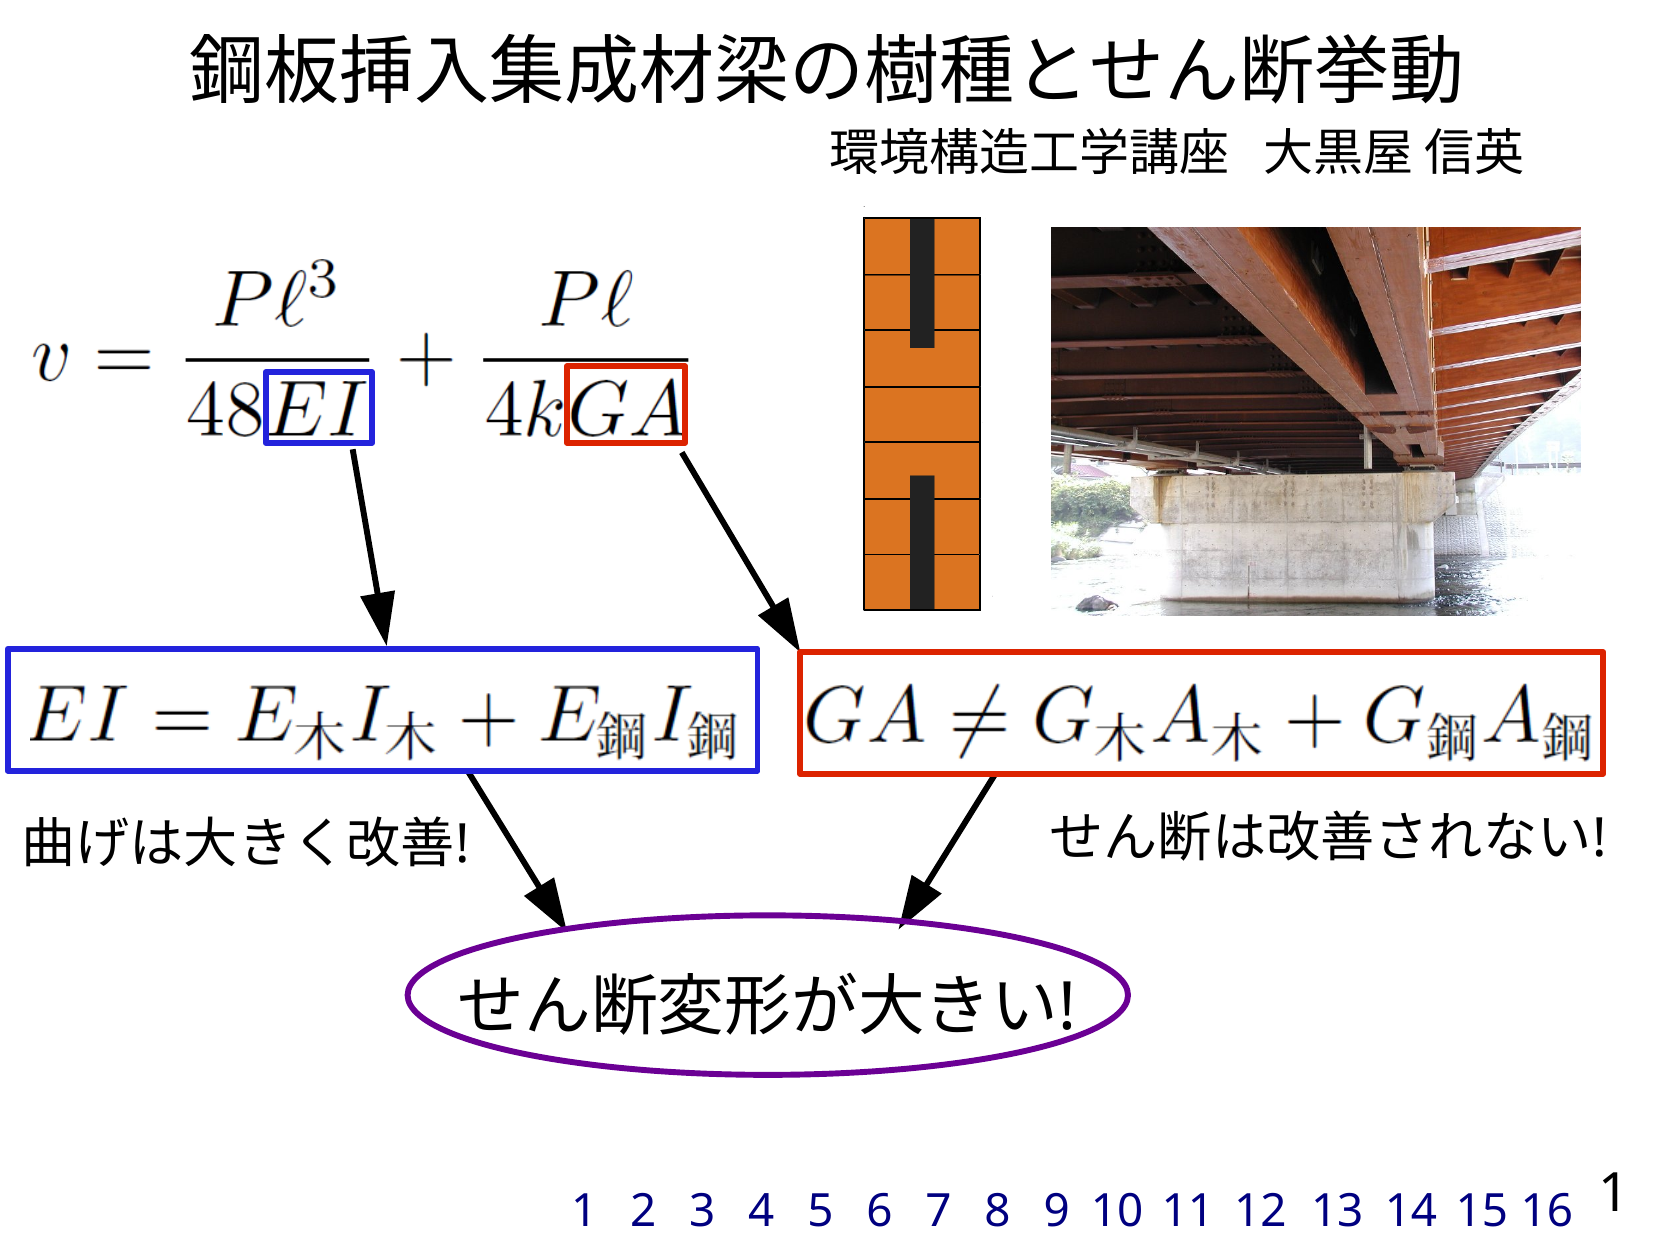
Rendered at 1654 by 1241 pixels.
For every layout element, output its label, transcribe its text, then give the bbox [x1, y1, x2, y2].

picture [13, 246, 722, 479]
text_box 15 [1452, 1175, 1515, 1238]
text_box 5 [804, 1175, 863, 1238]
text_box せん断変形が大きい! [1078, 1027, 1106, 1040]
text_box 1 [1595, 1151, 1654, 1225]
text_box 13 [1308, 1175, 1371, 1238]
text_box 6 [863, 1175, 922, 1238]
text_box 1 [568, 1175, 628, 1238]
text_box せん断変形が大きい! [1077, 950, 1106, 963]
text_box 鋼板挿入集成材梁の樹種とせん断挙動 [0, 8, 1654, 109]
text_box 11 [1158, 1175, 1231, 1238]
text_box 曲げは大きく改善! [18, 797, 499, 871]
text_box せん断変形が大きい! [454, 950, 1106, 1040]
picture [848, 206, 993, 615]
text_box 環境構造工学講座 大黒屋 信英 [826, 110, 1625, 178]
text_box せん断は改善されない! [1046, 792, 1631, 866]
text_box 10 [1087, 1175, 1158, 1238]
text_box 9 [1040, 1175, 1087, 1238]
picture [1051, 227, 1581, 616]
text_box 3 [686, 1175, 745, 1238]
text_box 8 [981, 1175, 1040, 1238]
text_box 14 [1381, 1175, 1444, 1238]
text_box 4 [745, 1175, 804, 1238]
text_box 7 [922, 1175, 981, 1238]
text_box 2 [628, 1175, 686, 1238]
text_box 16 [1517, 1175, 1580, 1238]
picture [803, 675, 1600, 771]
picture [30, 683, 749, 765]
text_box 12 [1231, 1175, 1294, 1238]
